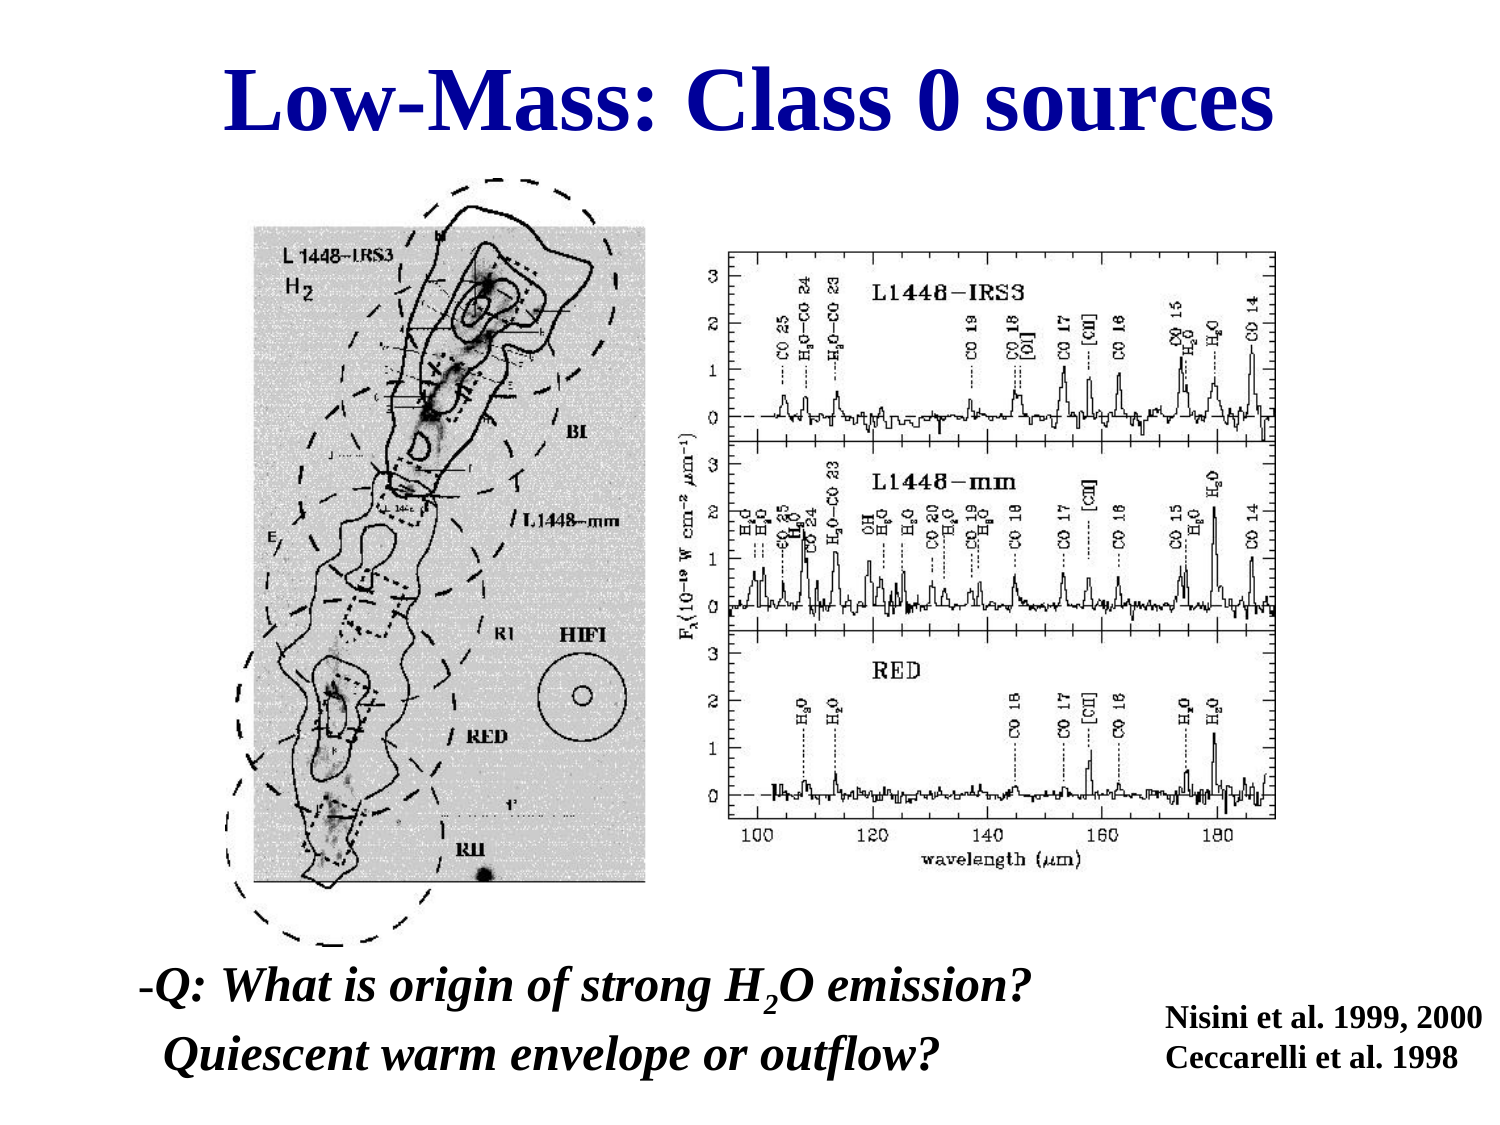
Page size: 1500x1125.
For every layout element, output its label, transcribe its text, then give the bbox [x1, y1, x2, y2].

text_box Nisini et al. 1999, 2000 Ceccarelli et al. 1998 [1150, 987, 1499, 1083]
picture [225, 178, 1276, 947]
title Low-Mass: Class 0 sources [112, 0, 1388, 188]
text_box Q: What is origin of strong H2O emission? Quiescent warm envelope or outflow? [123, 944, 1048, 1088]
